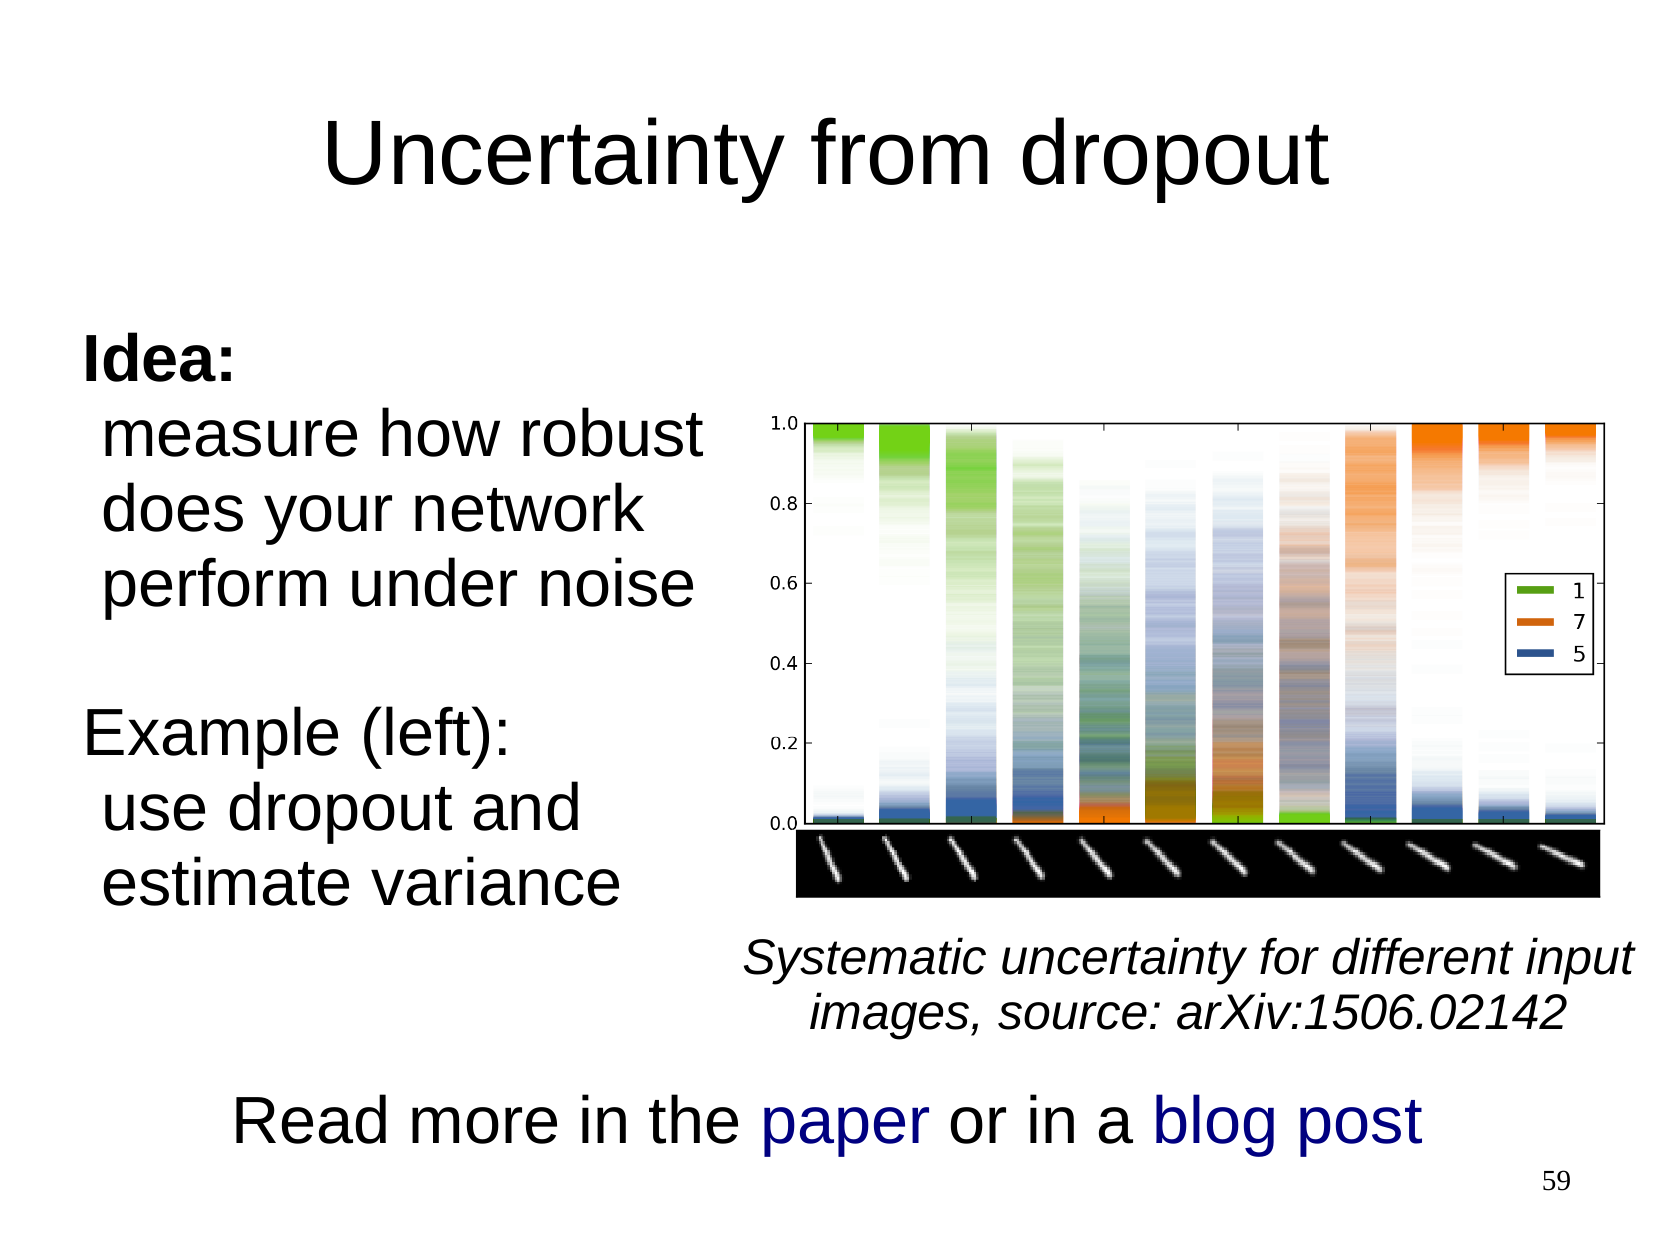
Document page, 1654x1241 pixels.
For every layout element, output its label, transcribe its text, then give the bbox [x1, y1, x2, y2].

picture [769, 412, 1606, 901]
text_box Systematic uncertainty for different input images, source: arXiv:1506.02142 [704, 921, 1654, 1216]
subtitle Idea: measure how robust does your network perform under noise Example (left): use dropout and estimate variance [82, 260, 1571, 980]
title Uncertainty from dropout [82, 49, 1571, 257]
text_box Read more in the paper or in a blog post [82, 1083, 704, 1159]
